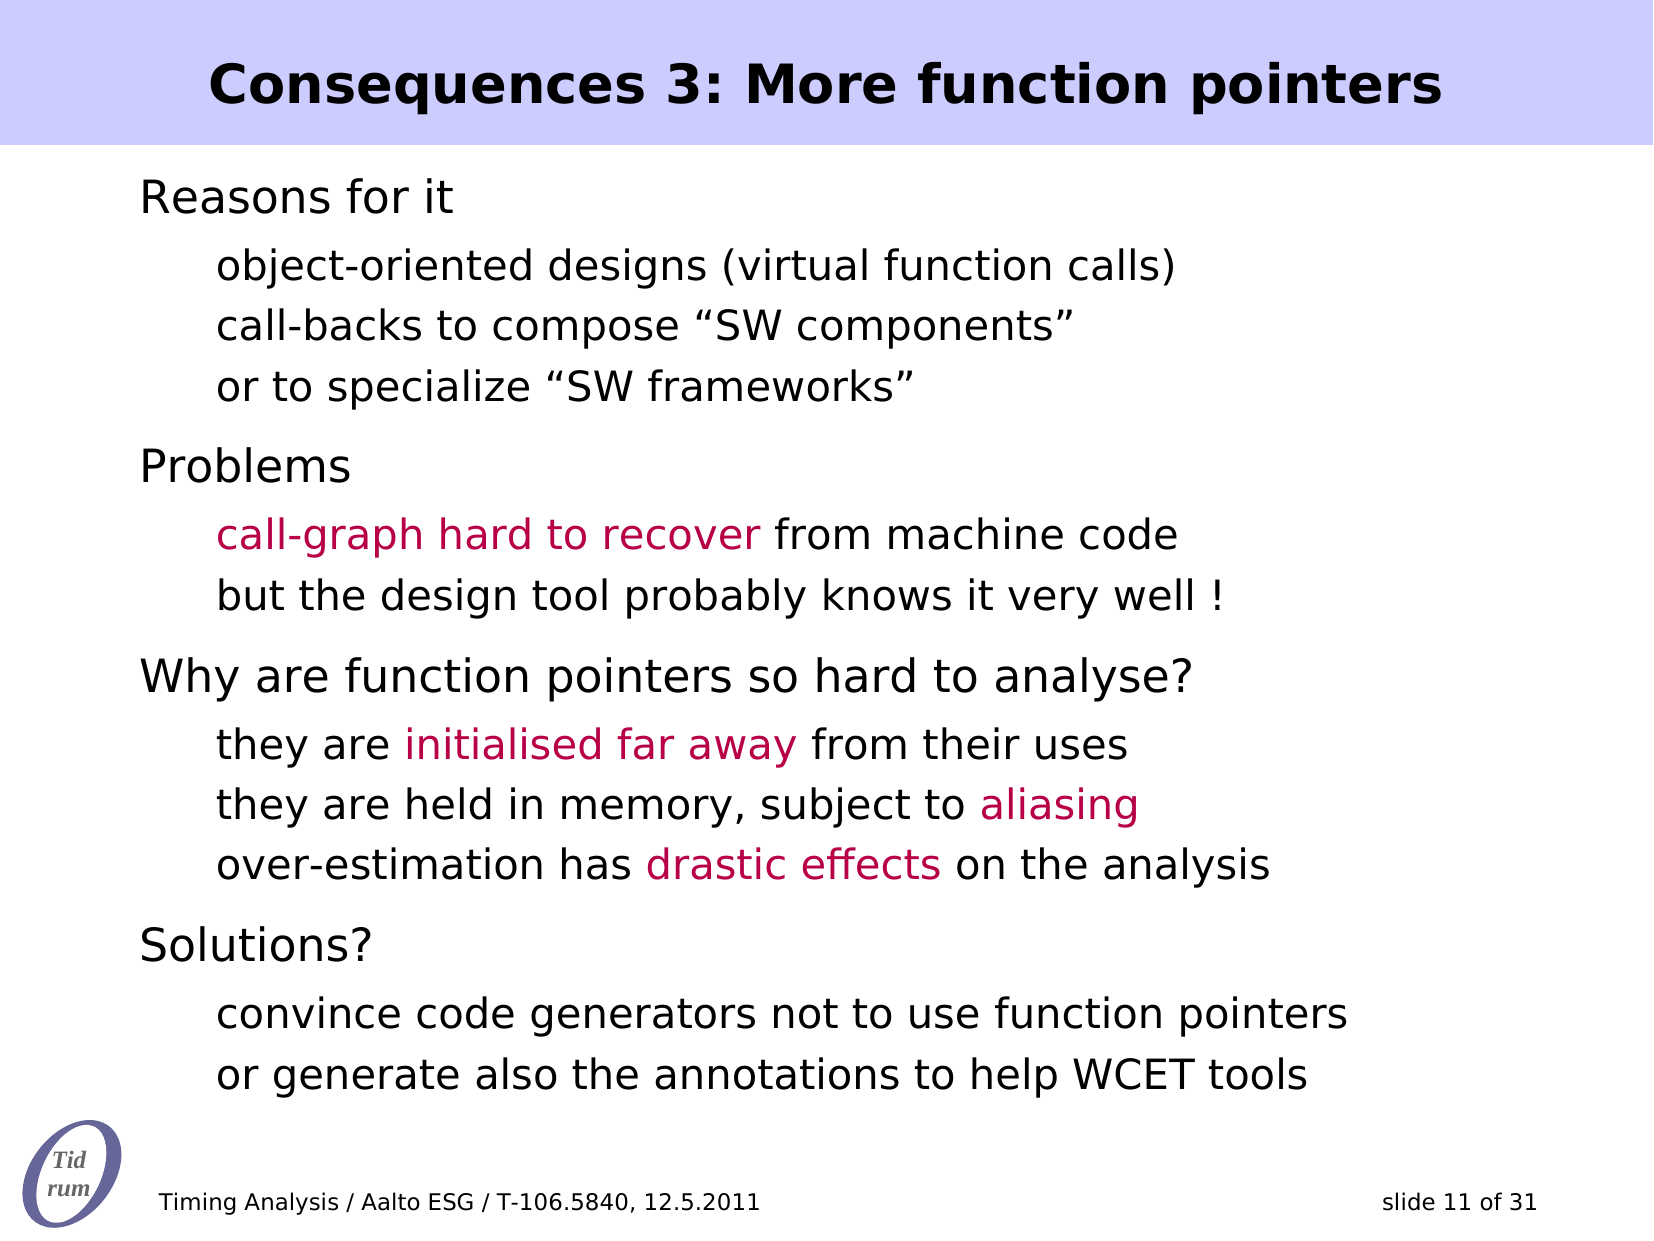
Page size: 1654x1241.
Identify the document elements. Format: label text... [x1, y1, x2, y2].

title Consequences 3: More function pointers [121, 43, 1533, 126]
list Reasons for it object-oriented designs (virtual function calls) call-backs to compose “SW components” or to specialize “SW frameworks” Problems call-graph hard to recover from machine code but the design tool probably knows it very well ! Why are function pointers so hard to analyse? they are initialised far away from their uses they are held in memory, subject to aliasing over-estimation has drastic effects on the analysis Solutions? convince code generators not to use function pointers or generate also the annotations to help WCET tools [121, 170, 1533, 1109]
